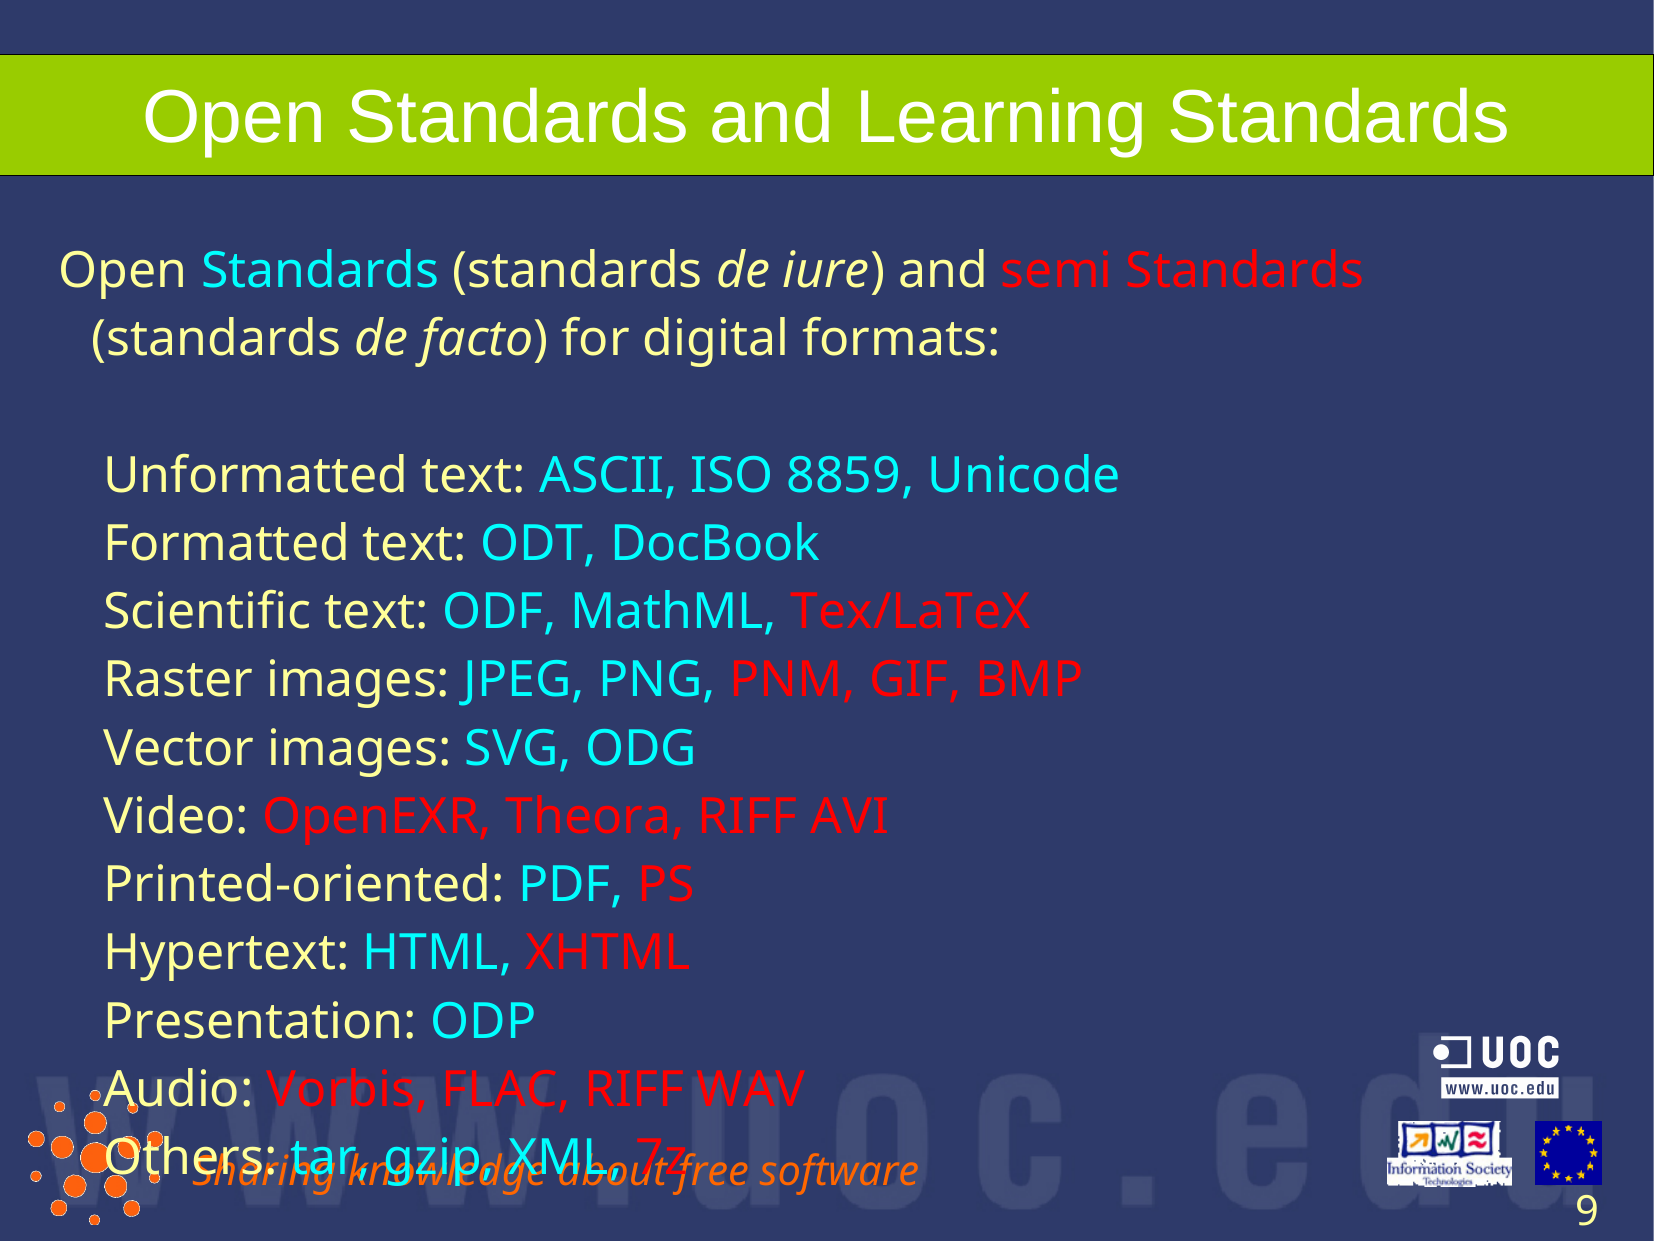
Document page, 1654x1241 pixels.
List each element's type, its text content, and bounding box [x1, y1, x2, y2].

picture [0, 0, 1654, 54]
picture [0, 176, 1654, 1241]
title Open Standards and Learning Standards [82, 60, 1571, 174]
text_box Open Standards (standards de iure) and semi Standards (standards de facto) for digital formats: Unformatted text: ASCII, ISO 8859, Unicode Formatted text: ODT, DocBook Scientific text: ODF, MathML, Tex/LaTeX Raster images: JPEG, PNG, PNM, GIF, BMP Vector images: SVG, ODG Video: OpenEXR, Theora, RIFF AVI Printed-oriented: PDF, PS Hypertext: HTML, XHTML Presentation: ODP Audio: Vorbis, FLAC, RIFF WAV Others: tar, gzip, XML, 7z [59, 233, 1542, 1238]
